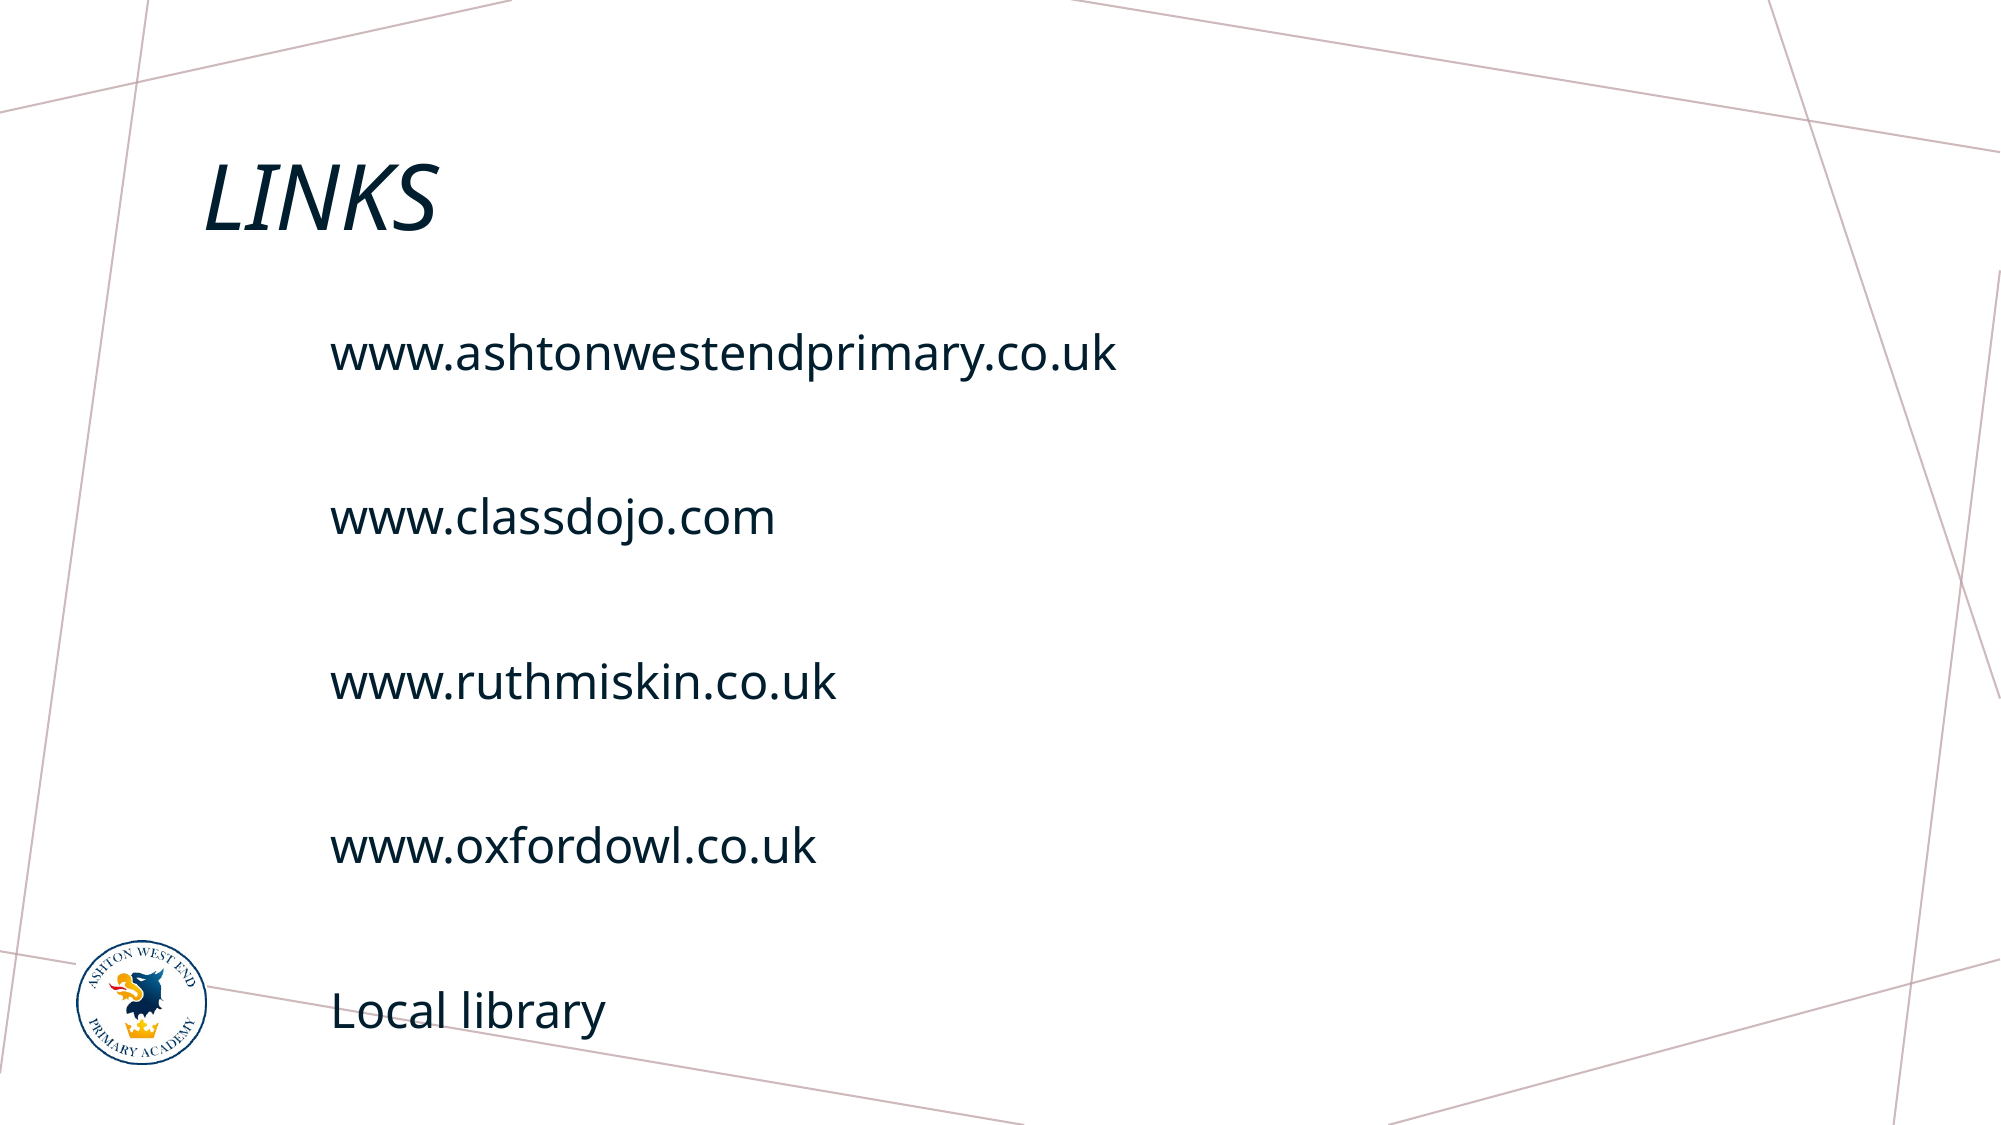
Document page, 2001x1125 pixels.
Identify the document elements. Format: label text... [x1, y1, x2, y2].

picture [76, 940, 207, 1065]
title Links [187, 87, 1813, 315]
list www.ashtonwestendprimary.co.uk www.classdojo.com www.ruthmiskin.co.uk www.oxfordowl.co.uk Local library [315, 314, 1941, 1048]
